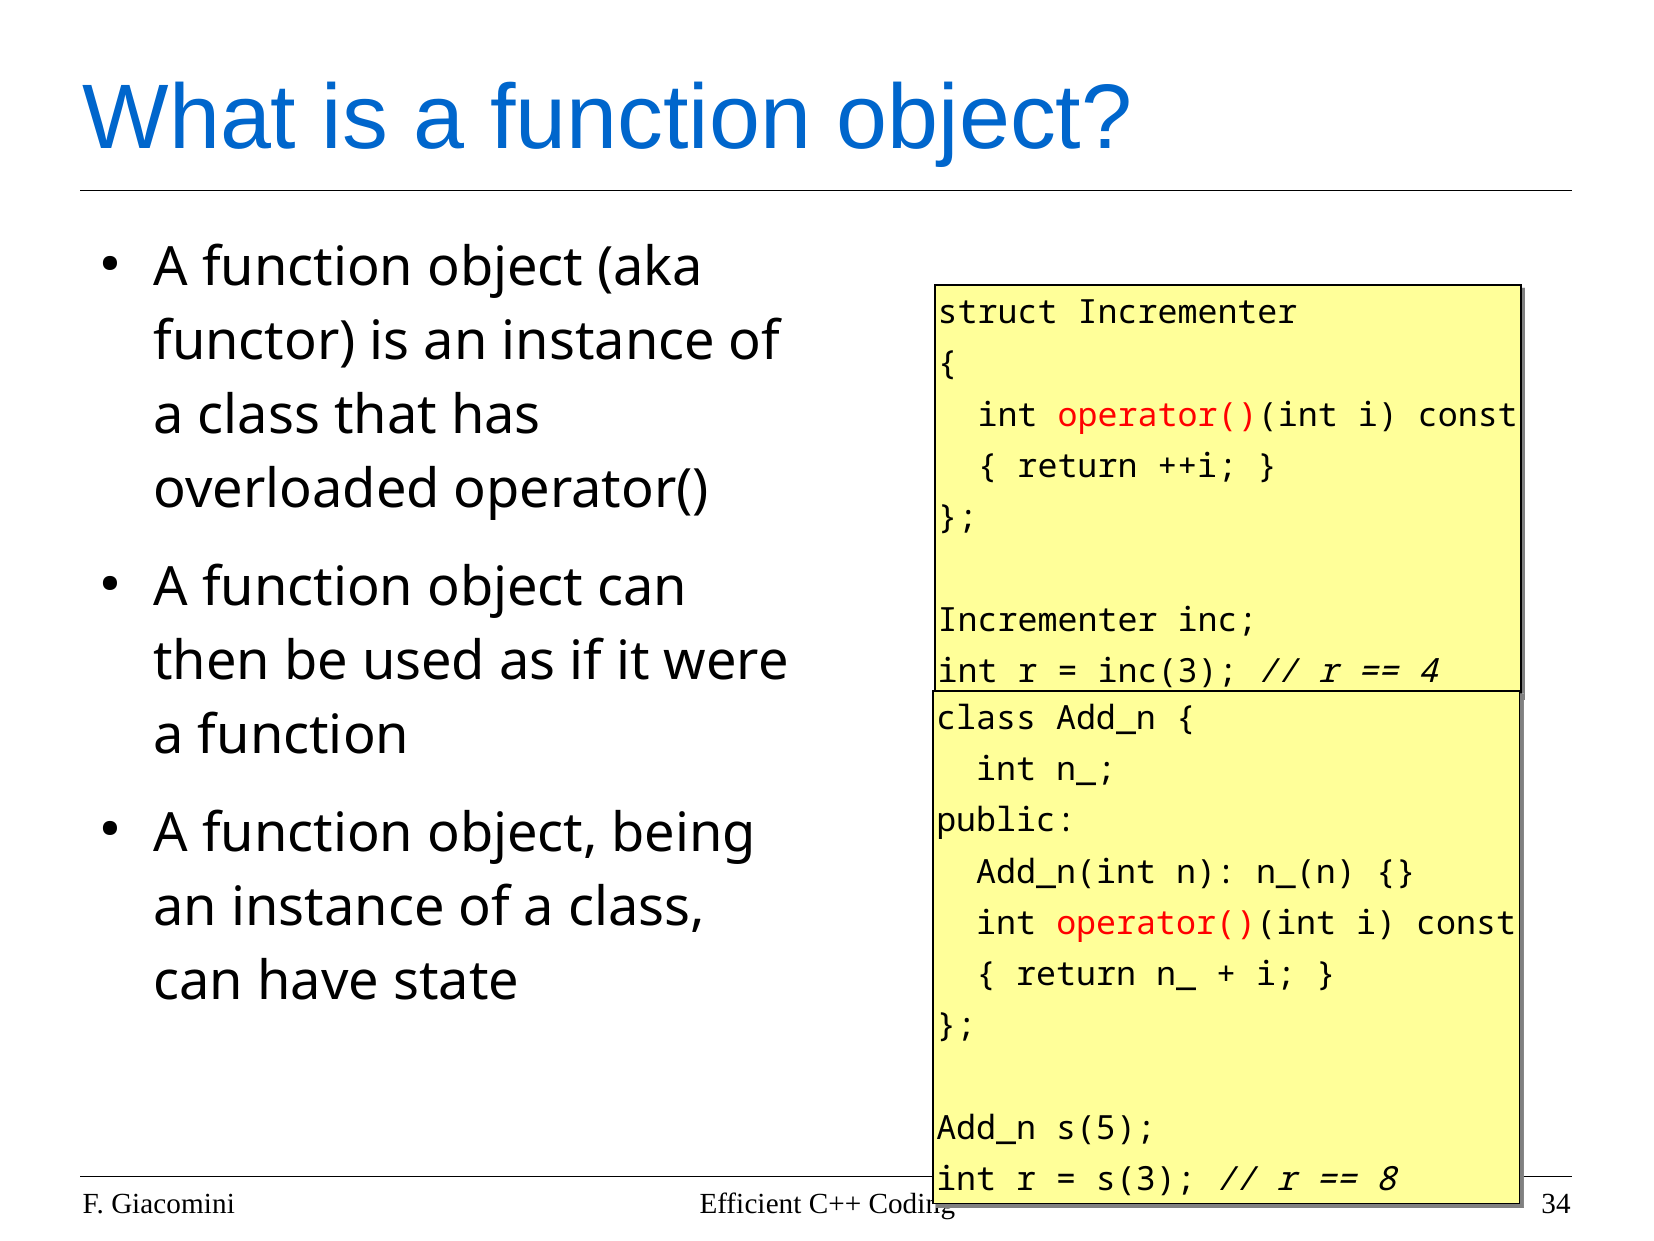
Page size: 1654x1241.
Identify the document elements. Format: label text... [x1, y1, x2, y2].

title What is a function object? [82, 49, 1571, 184]
list A function object (aka functor) is an instance of a class that has overloaded operator() A function object can then be used as if it were a function A function object, being an instance of a class, can have state [82, 227, 809, 1149]
text_box struct Incrementer { int operator()(int i) const { return ++i; } }; Incrementer inc; int r = inc(3); // r == 4 [934, 285, 1522, 696]
text_box class Add_n { int n_; public: Add_n(int n): n_(n) {} int operator()(int i) const { return n_ + i; } }; Add_n s(5); int r = s(3); // r == 8 [933, 690, 1520, 1204]
